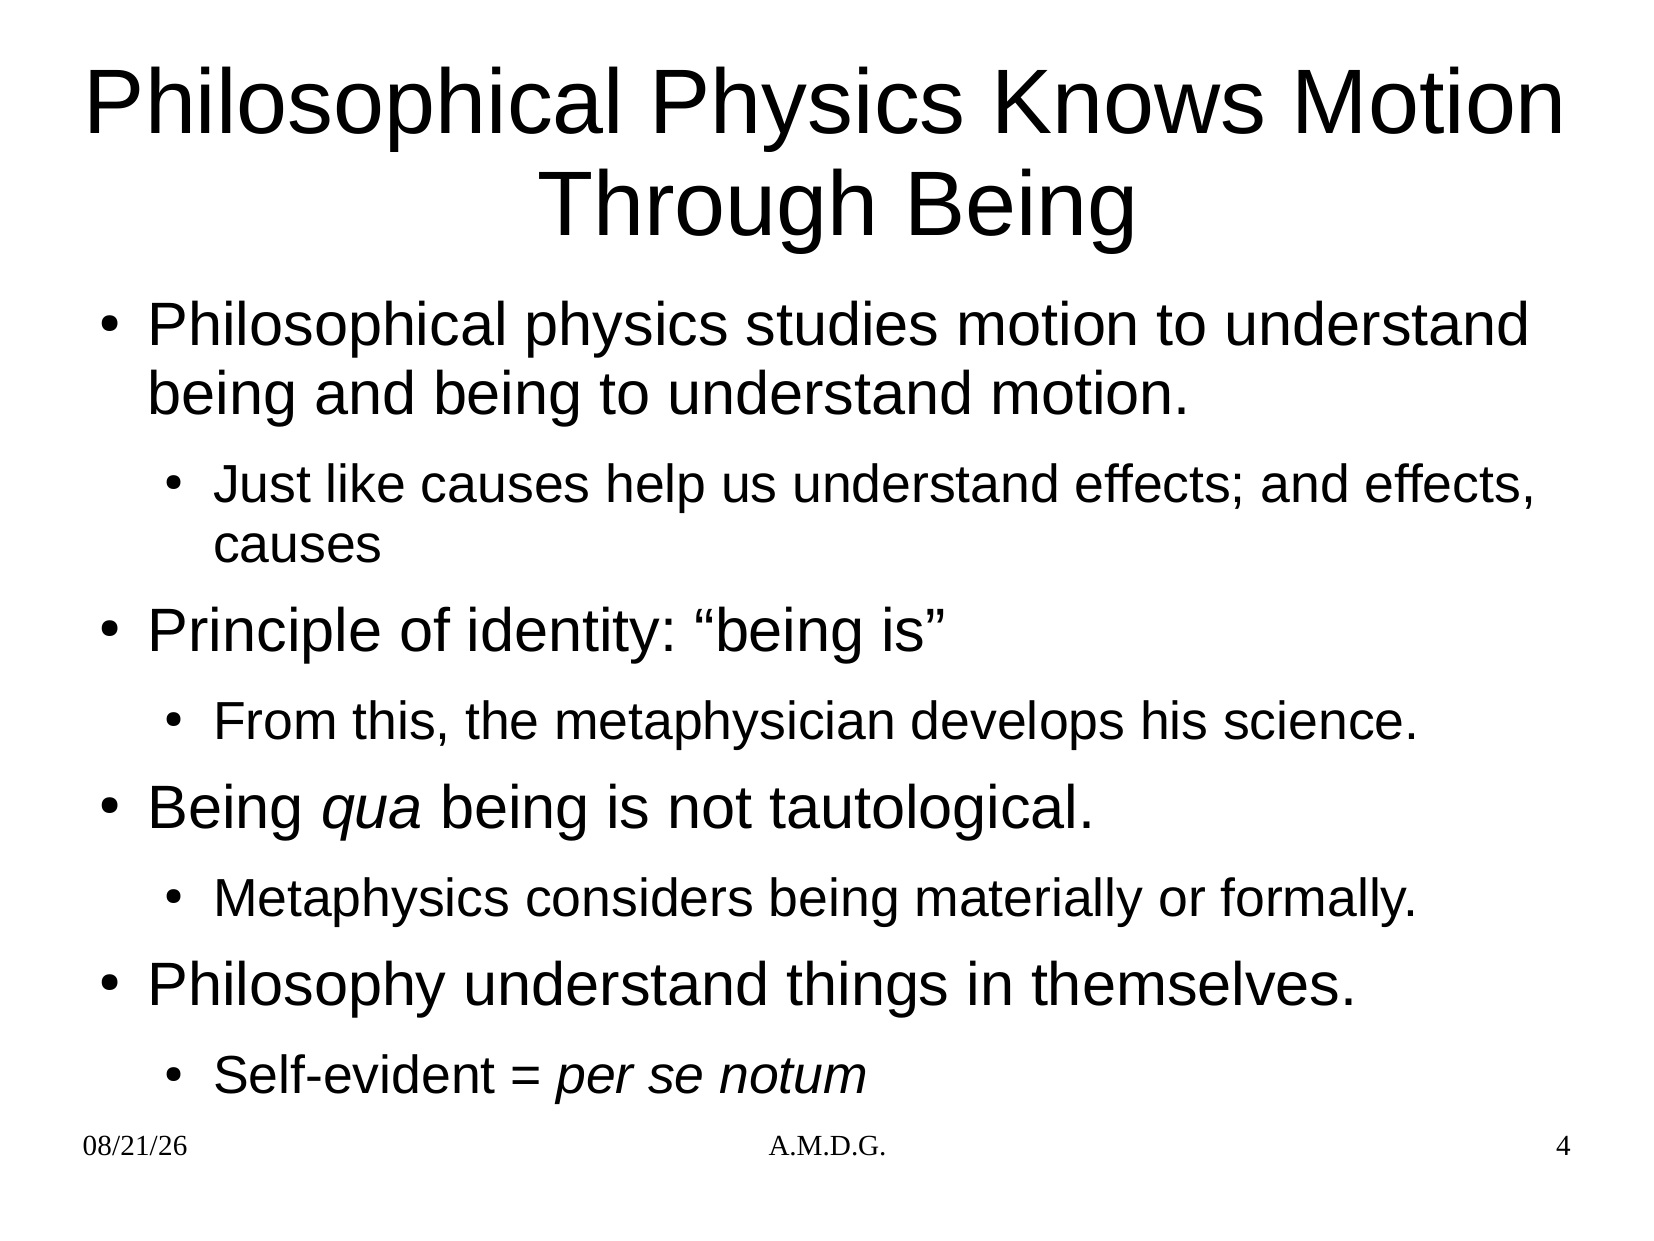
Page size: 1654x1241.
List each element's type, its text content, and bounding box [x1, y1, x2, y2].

list Philosophical physics studies motion to understand being and being to understand motion. Just like causes help us understand effects; and effects, causes Principle of identity: “being is” From this, the metaphysician develops his science. Being qua being is not tautological. Metaphysics considers being materially or formally. Philosophy understand things in themselves. Self-evident = per se notum [82, 290, 1571, 1109]
title Philosophical Physics Knows Motion Through Being [82, 49, 1571, 257]
